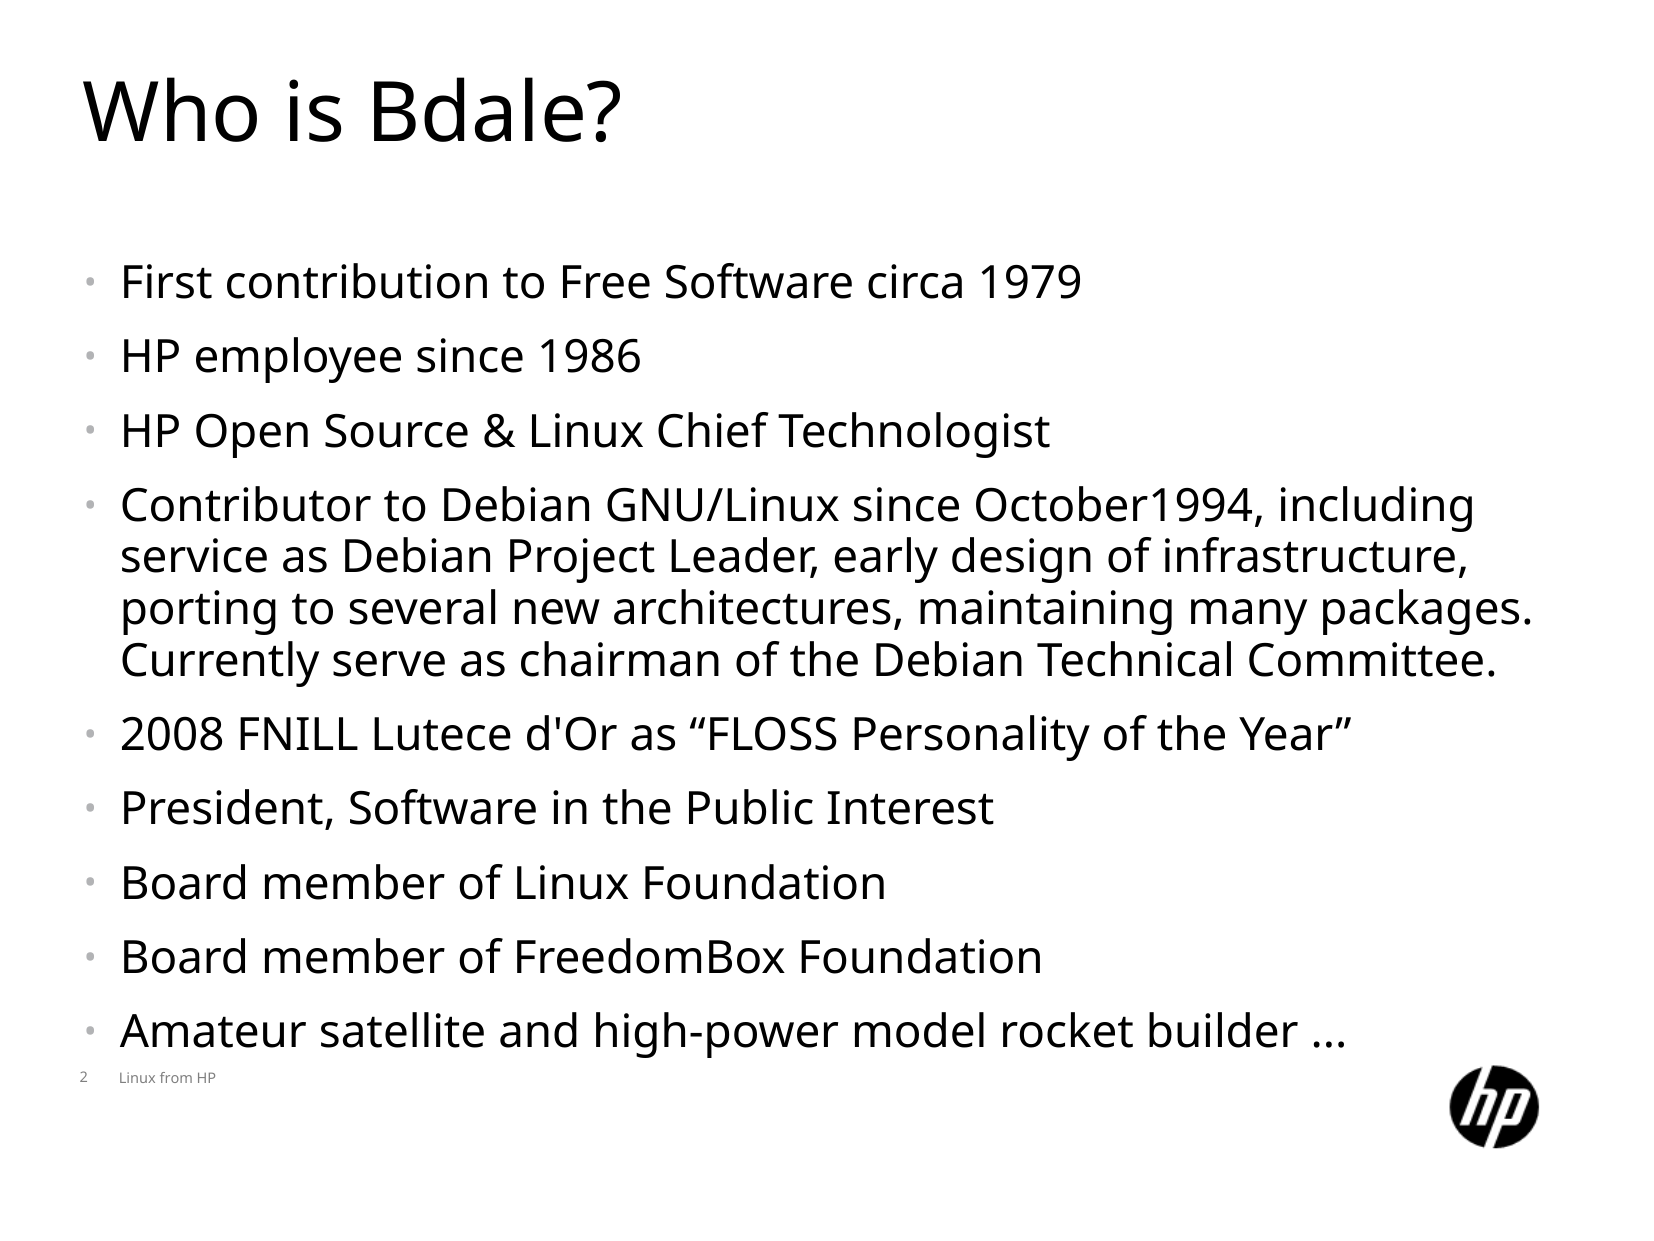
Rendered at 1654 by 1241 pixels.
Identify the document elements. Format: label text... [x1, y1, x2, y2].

picture [1447, 1118, 1542, 1151]
text_box First contribution to Free Software circa 1979 HP employee since 1986 HP Open Source & Linux Chief Technologist Contributor to Debian GNU/Linux since October1994, including service as Debian Project Leader, early design of infrastructure, porting to several new architectures, maintaining many packages. Currently serve as chairman of the Debian Technical Committee. 2008 FNILL Lutece d'Or as “FLOSS Personality of the Year” President, Software in the Public Interest Board member of Linux Foundation Board member of FreedomBox Foundation Amateur satellite and high-power model rocket builder ... [82, 194, 1571, 1118]
title Who is Bdale? [82, 0, 1571, 194]
